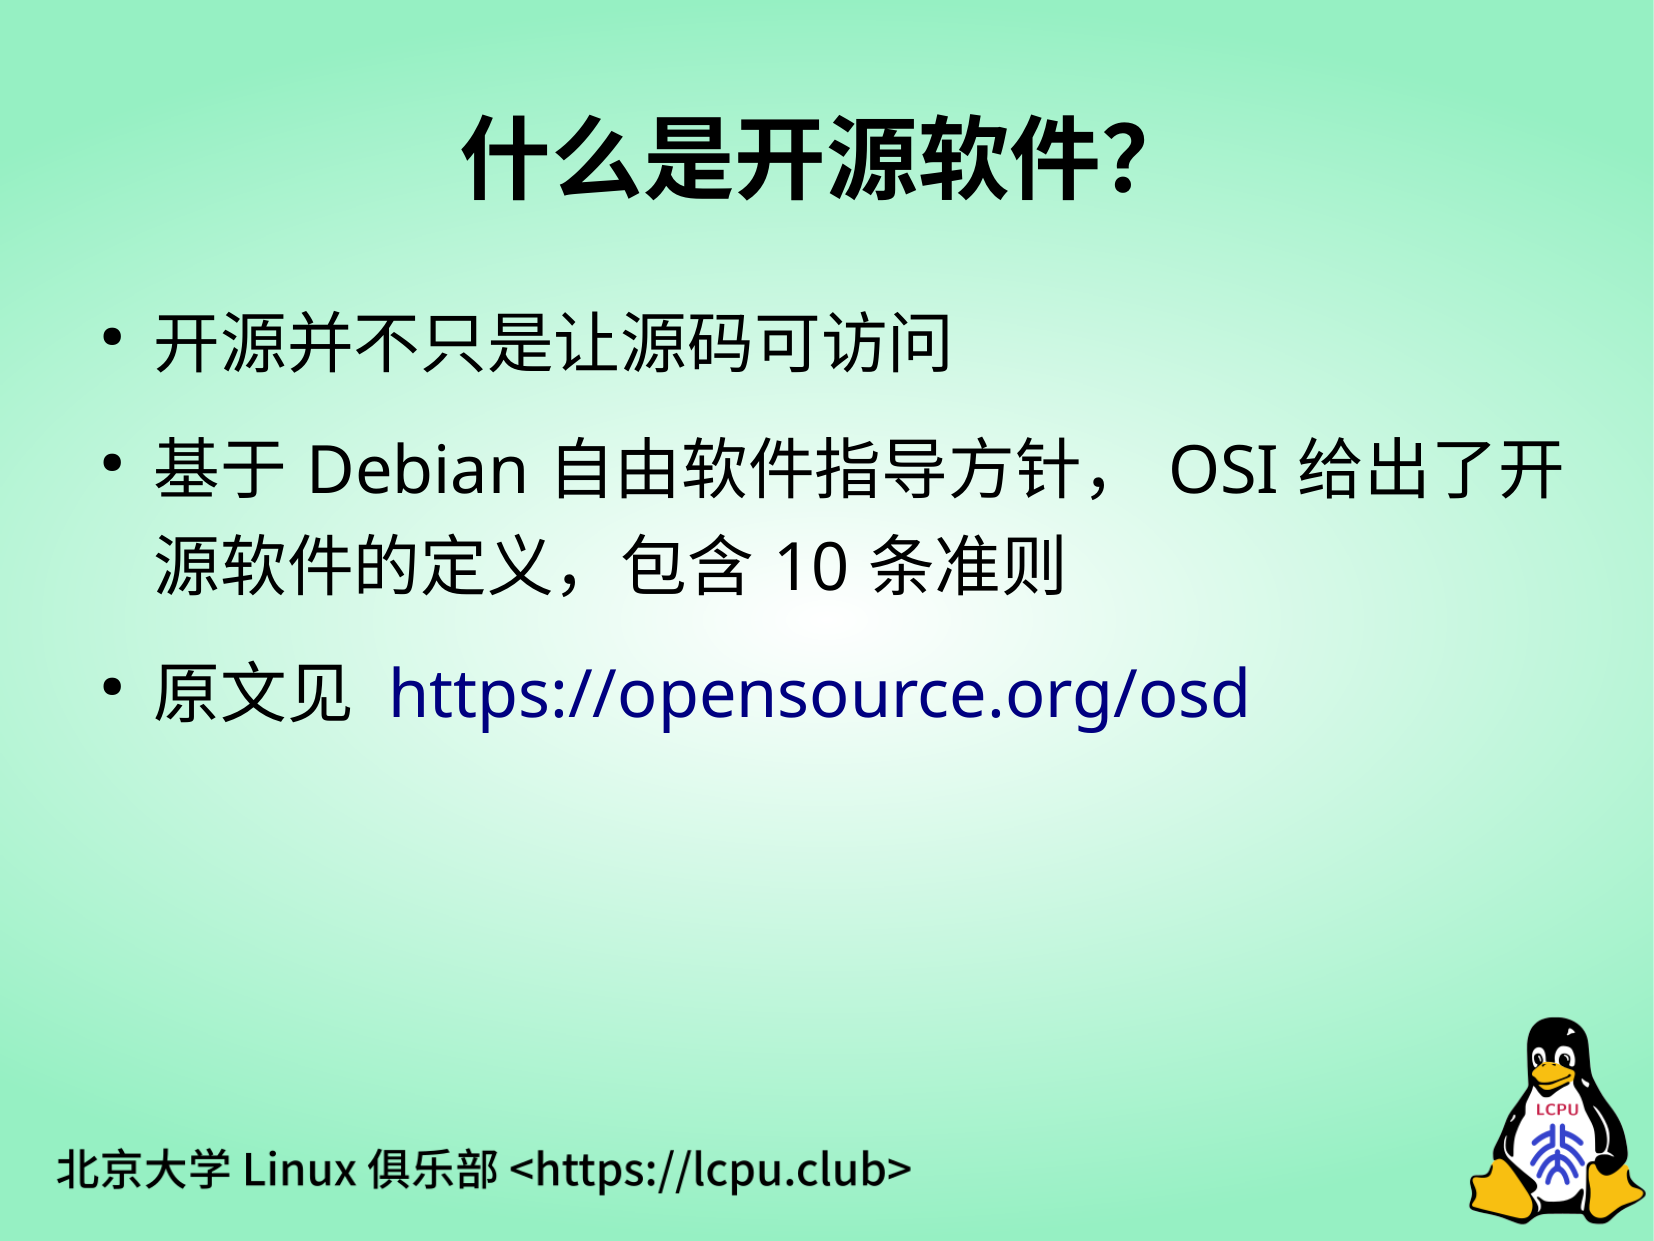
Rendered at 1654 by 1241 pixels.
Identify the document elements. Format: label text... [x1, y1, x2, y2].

title 什么是开源软件？ [82, 49, 1571, 257]
list 开源并不只是让源码可访问 基于Debian自由软件指导方针，OSI给出了开源软件的定义，包含10条准则 原文见 https://opensource.org/osd [82, 290, 1571, 1010]
picture [0, 0, 1654, 1241]
